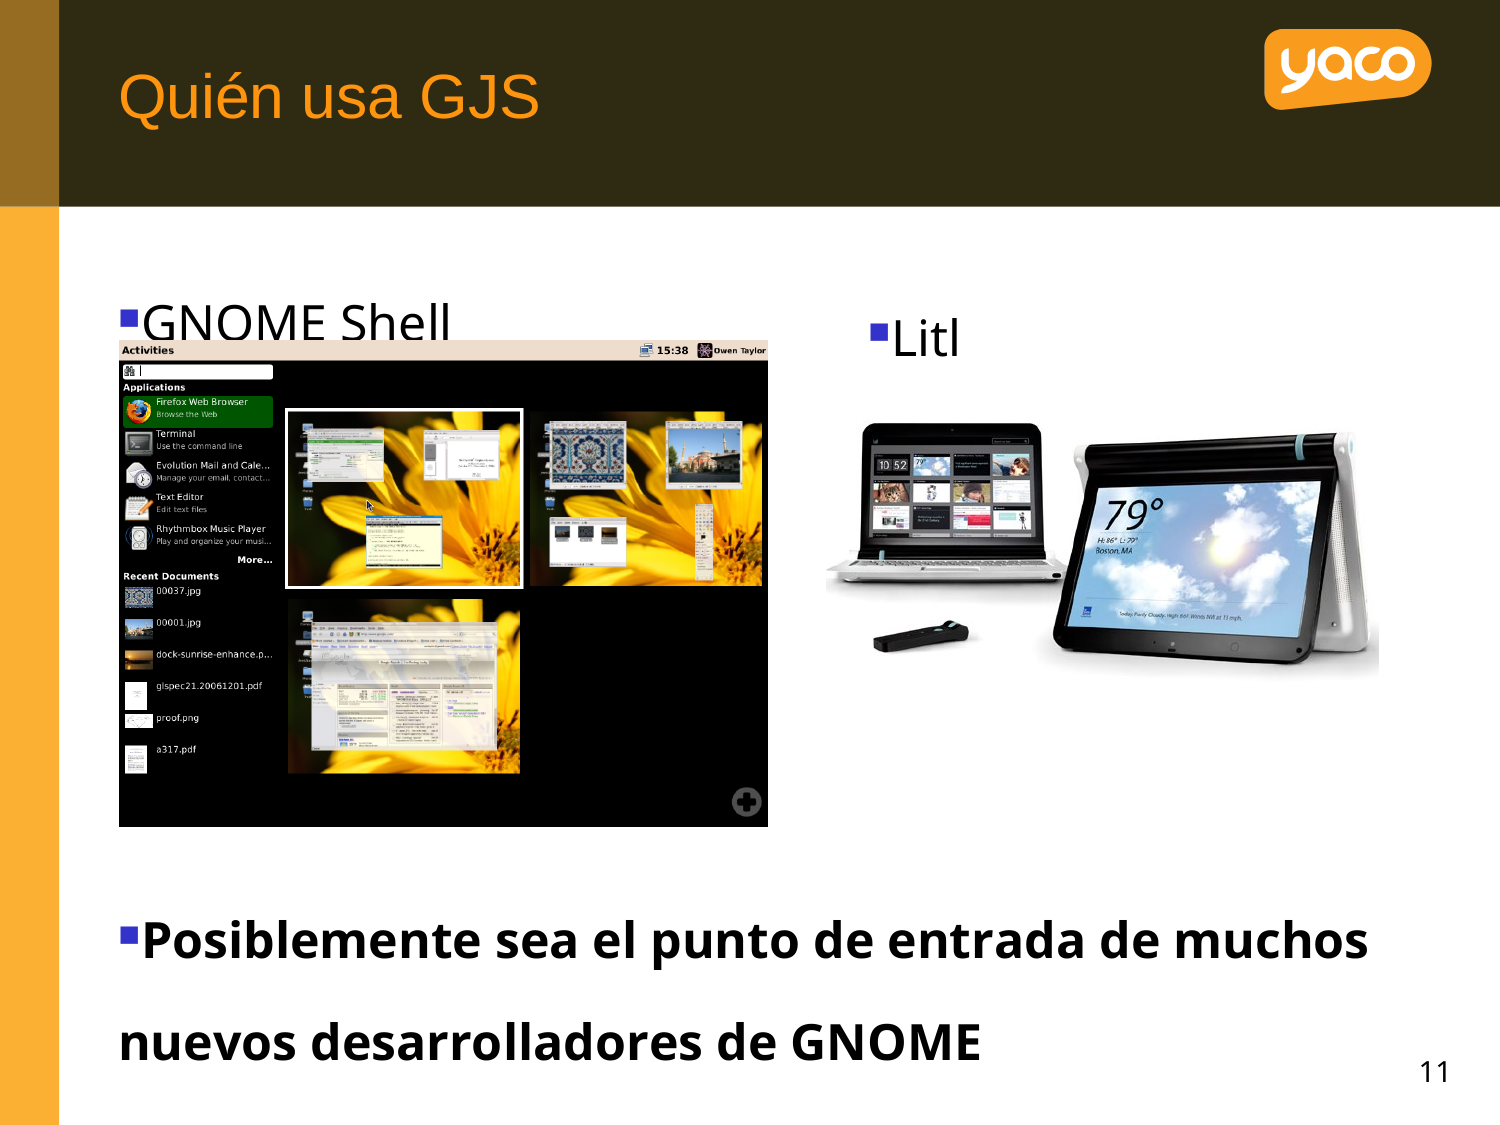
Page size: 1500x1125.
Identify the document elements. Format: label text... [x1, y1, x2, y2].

title Quién usa GJS [118, 5, 1169, 193]
text_box Litl [868, 236, 1105, 370]
subtitle GNOME Shell [118, 221, 562, 355]
picture [826, 383, 1379, 688]
text_box Posiblemente sea el punto de entrada de muchos nuevos desarrolladores de GNOME [118, 900, 1447, 1046]
picture [119, 340, 768, 827]
picture [1263, 29, 1433, 110]
